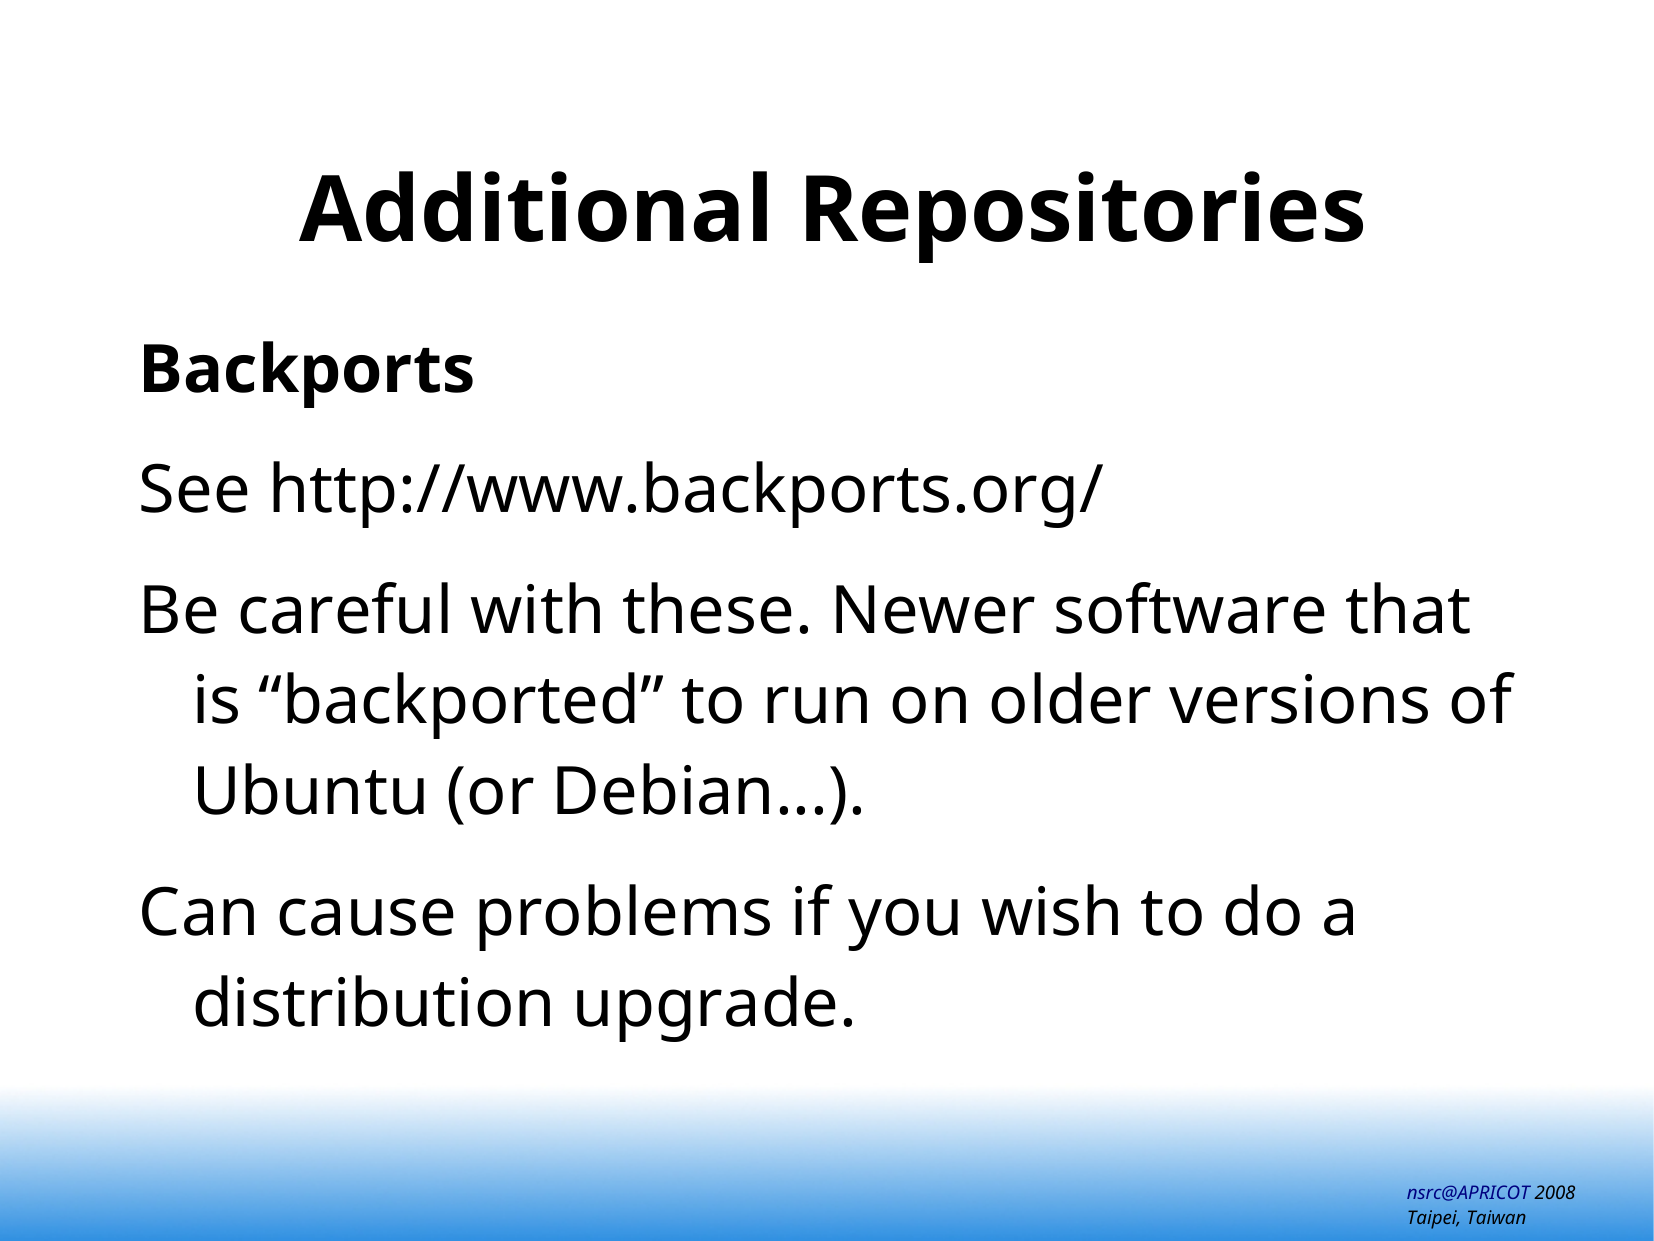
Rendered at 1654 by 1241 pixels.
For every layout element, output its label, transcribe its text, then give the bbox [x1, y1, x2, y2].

list Backports See http://www.backports.org/ Be careful with these. Newer software that is “backported” to run on older versions of Ubuntu (or Debian...). Can cause problems if you wish to do a distribution upgrade. [121, 321, 1534, 1104]
picture [0, 1083, 1654, 1241]
title Additional Repositories [109, 102, 1558, 310]
